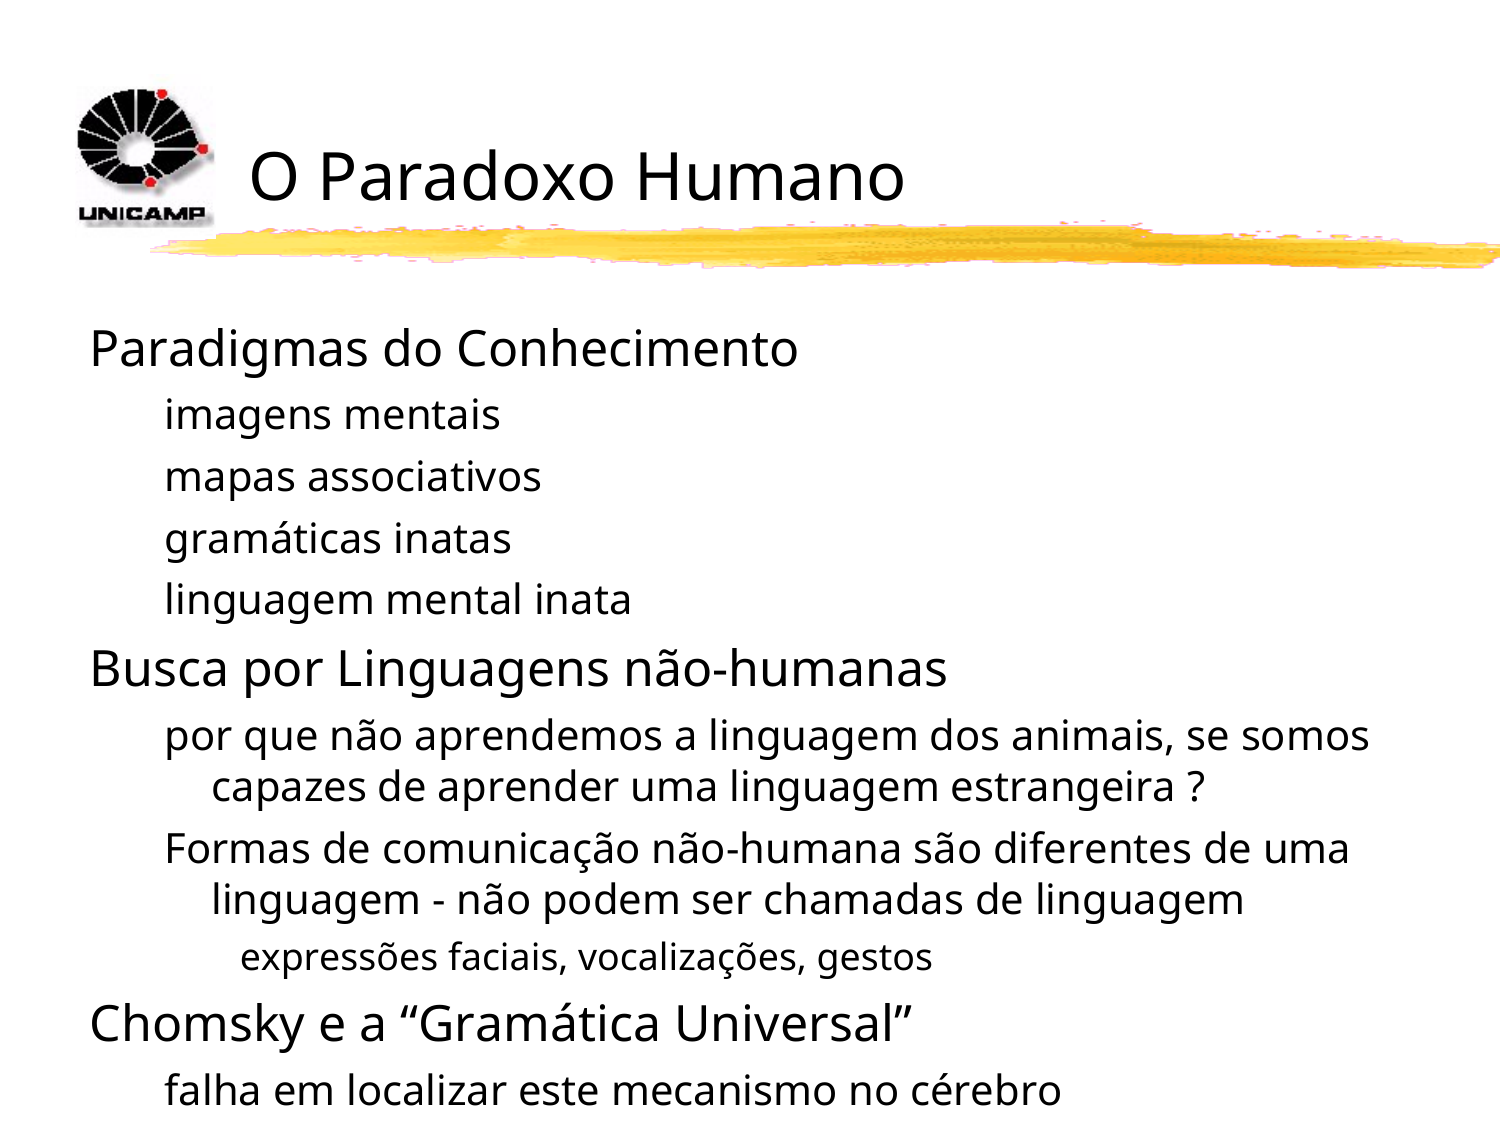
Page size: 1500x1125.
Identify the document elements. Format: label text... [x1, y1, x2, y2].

picture [75, 74, 1500, 279]
list Paradigmas do Conhecimento imagens mentais mapas associativos gramáticas inatas linguagem mental inata Busca por Linguagens não-humanas por que não aprendemos a linguagem dos animais, se somos capazes de aprender uma linguagem estrangeira ? Formas de comunicação não-humana são diferentes de uma linguagem - não podem ser chamadas de linguagem expressões faciais, vocalizações, gestos Chomsky e a “Gramática Universal” falha em localizar este mecanismo no cérebro [74, 309, 1417, 1040]
title O Paradoxo Humano [233, 37, 1434, 225]
